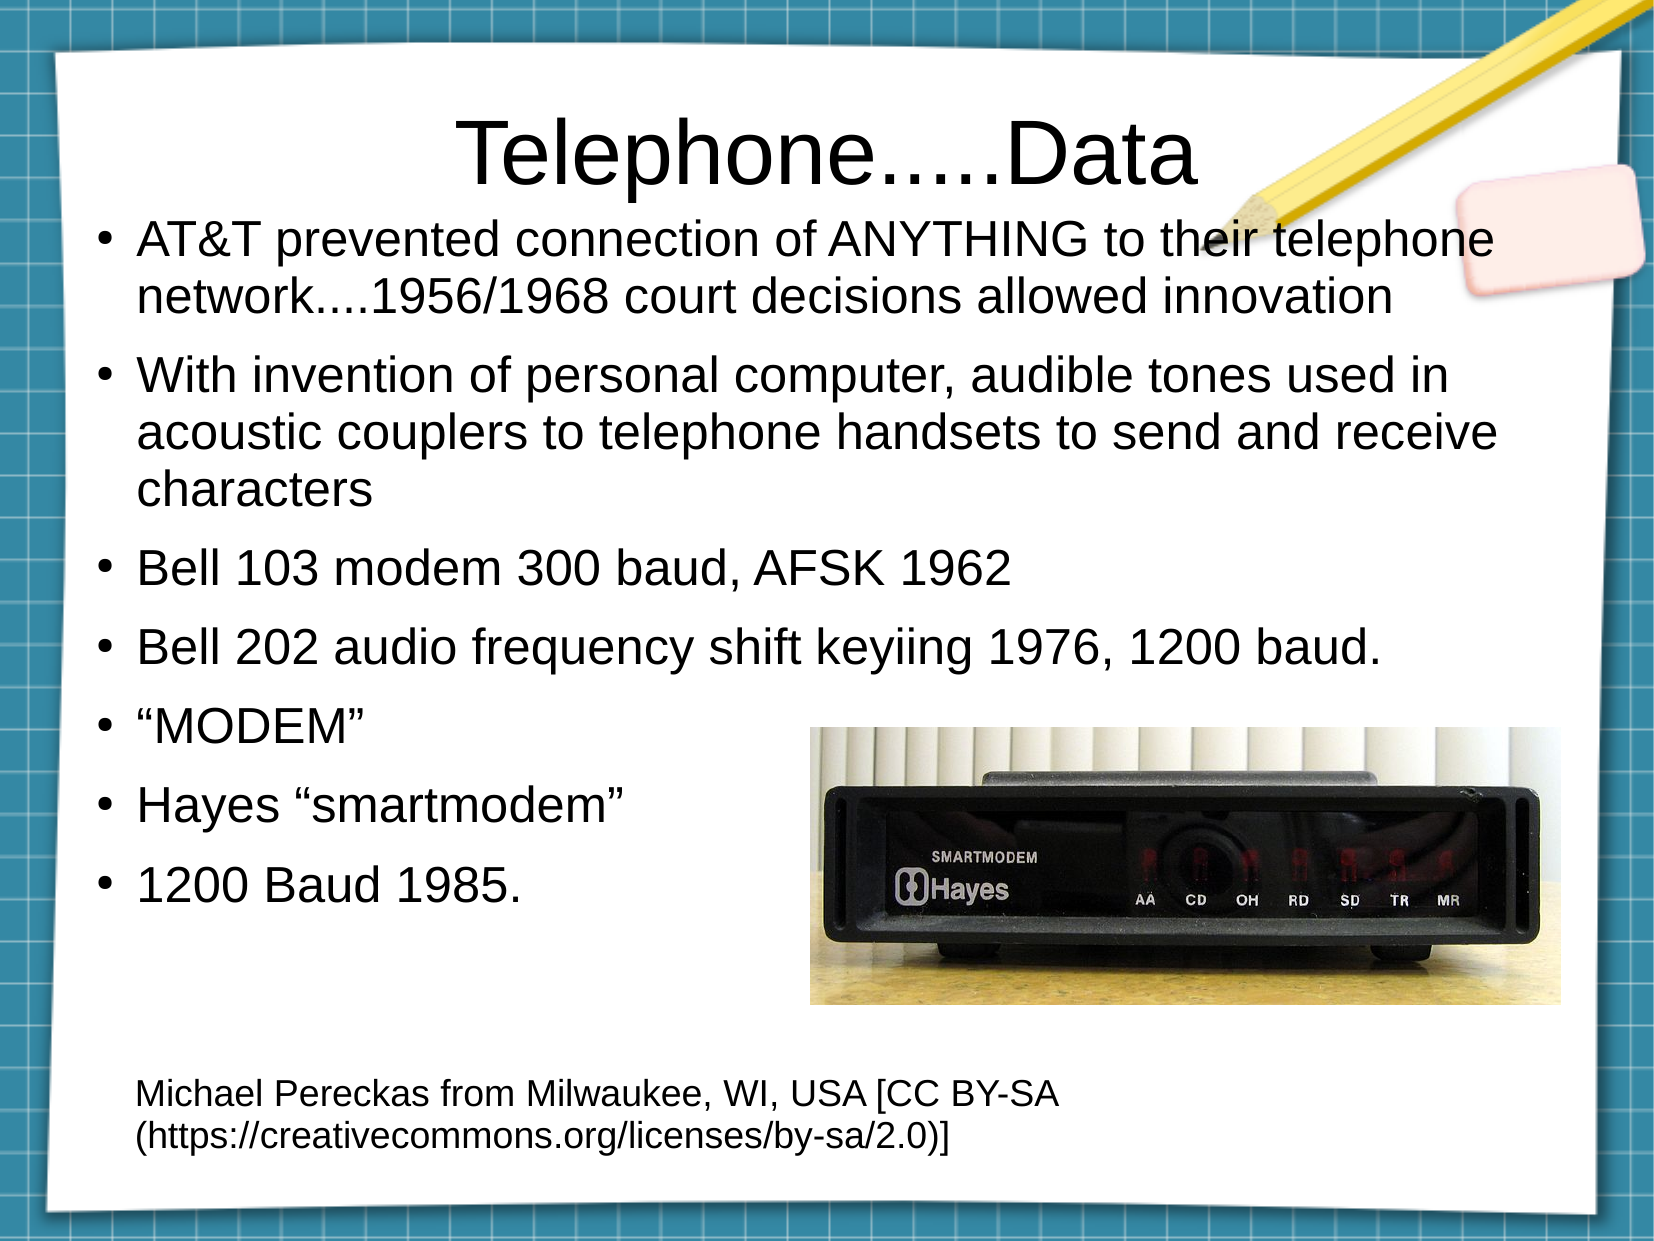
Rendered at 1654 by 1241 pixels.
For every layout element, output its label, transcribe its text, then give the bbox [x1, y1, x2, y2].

picture [0, 0, 1654, 1241]
list AT&T prevented connection of ANYTHING to their telephone network....1956/1968 court decisions allowed innovation With invention of personal computer, audible tones used in acoustic couplers to telephone handsets to send and receive characters Bell 103 modem 300 baud, AFSK 1962 Bell 202 audio frequency shift keyiing 1976, 1200 baud. “MODEM” Hayes “smartmodem” 1200 Baud 1985. [82, 210, 1571, 931]
title Telephone.....Data [82, 49, 1571, 210]
text_box Michael Pereckas from Milwaukee, WI, USA [CC BY-SA (https://creativecommons.org/licenses/by-sa/2.0)] [120, 1065, 1246, 1181]
